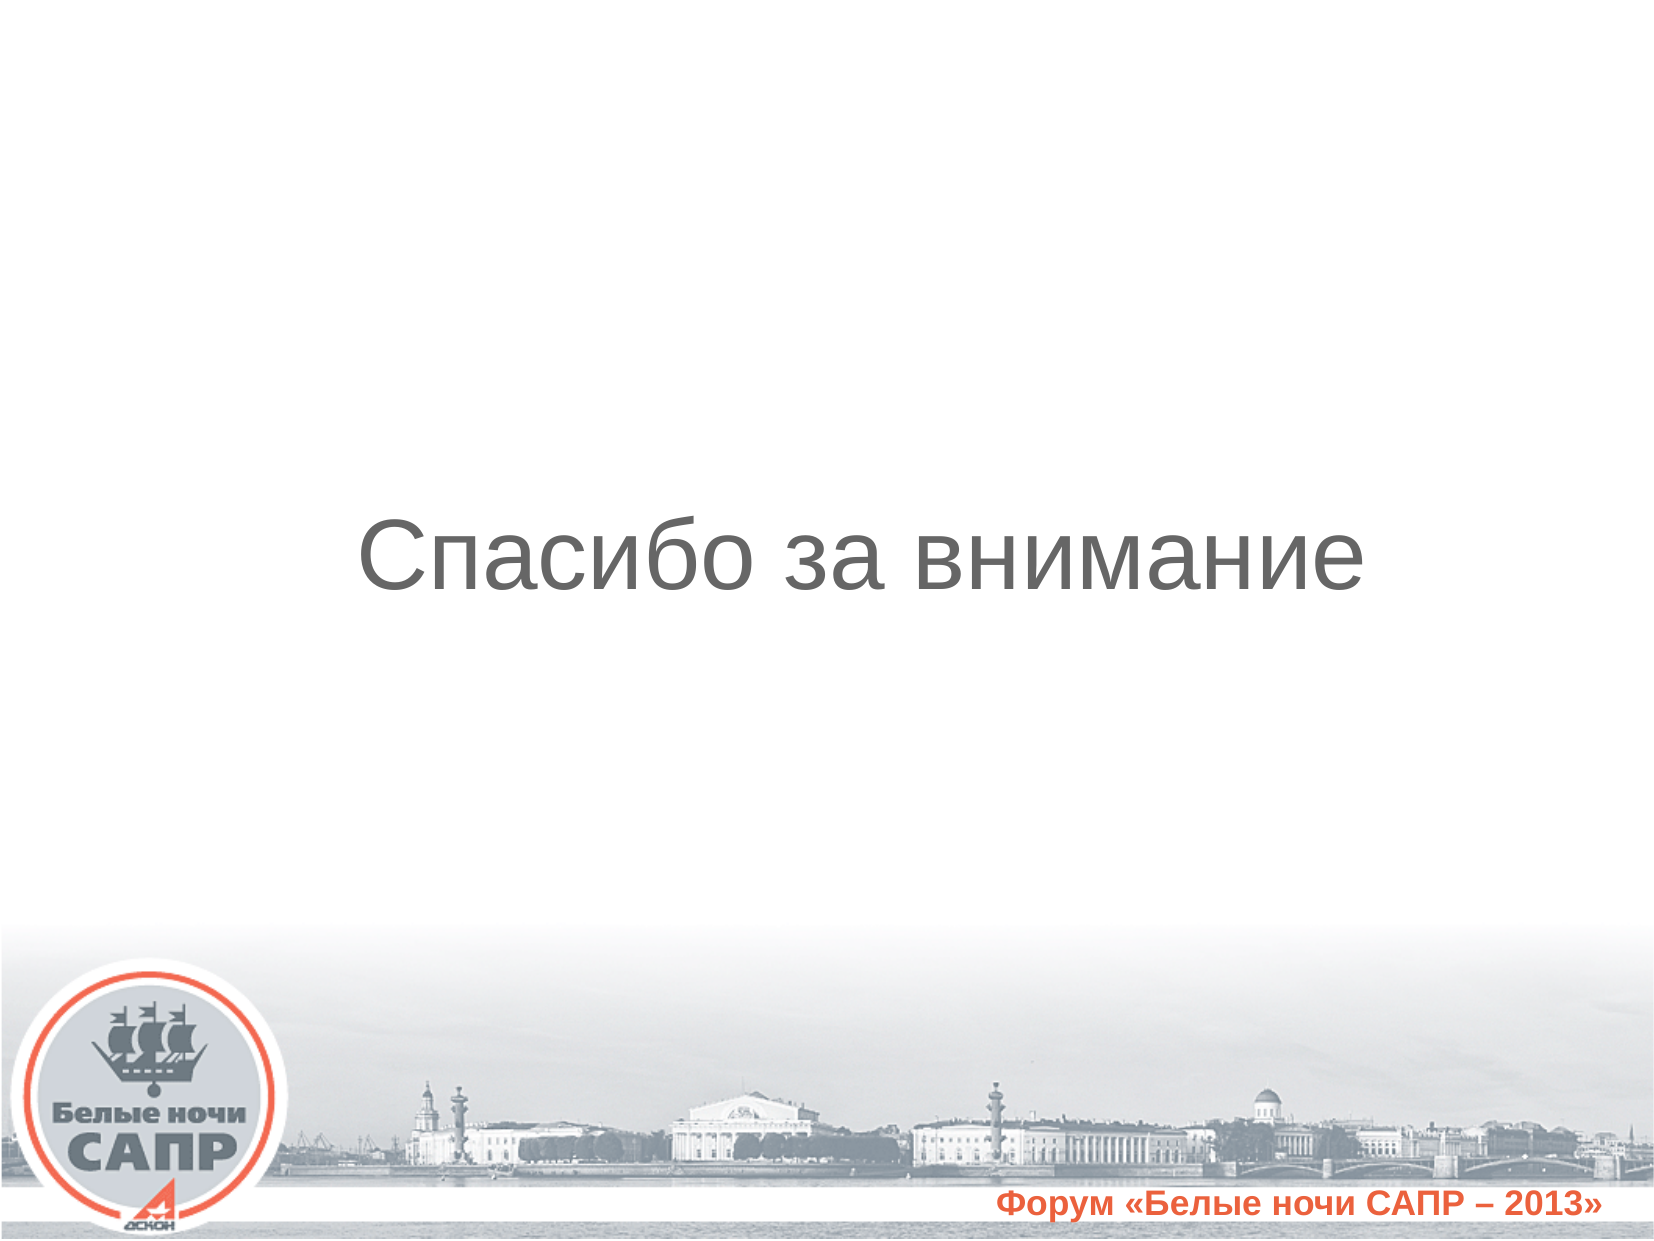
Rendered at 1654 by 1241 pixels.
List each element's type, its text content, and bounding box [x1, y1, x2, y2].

picture [1, 0, 1654, 1239]
list Спасибо за внимание [82, 290, 1571, 1109]
